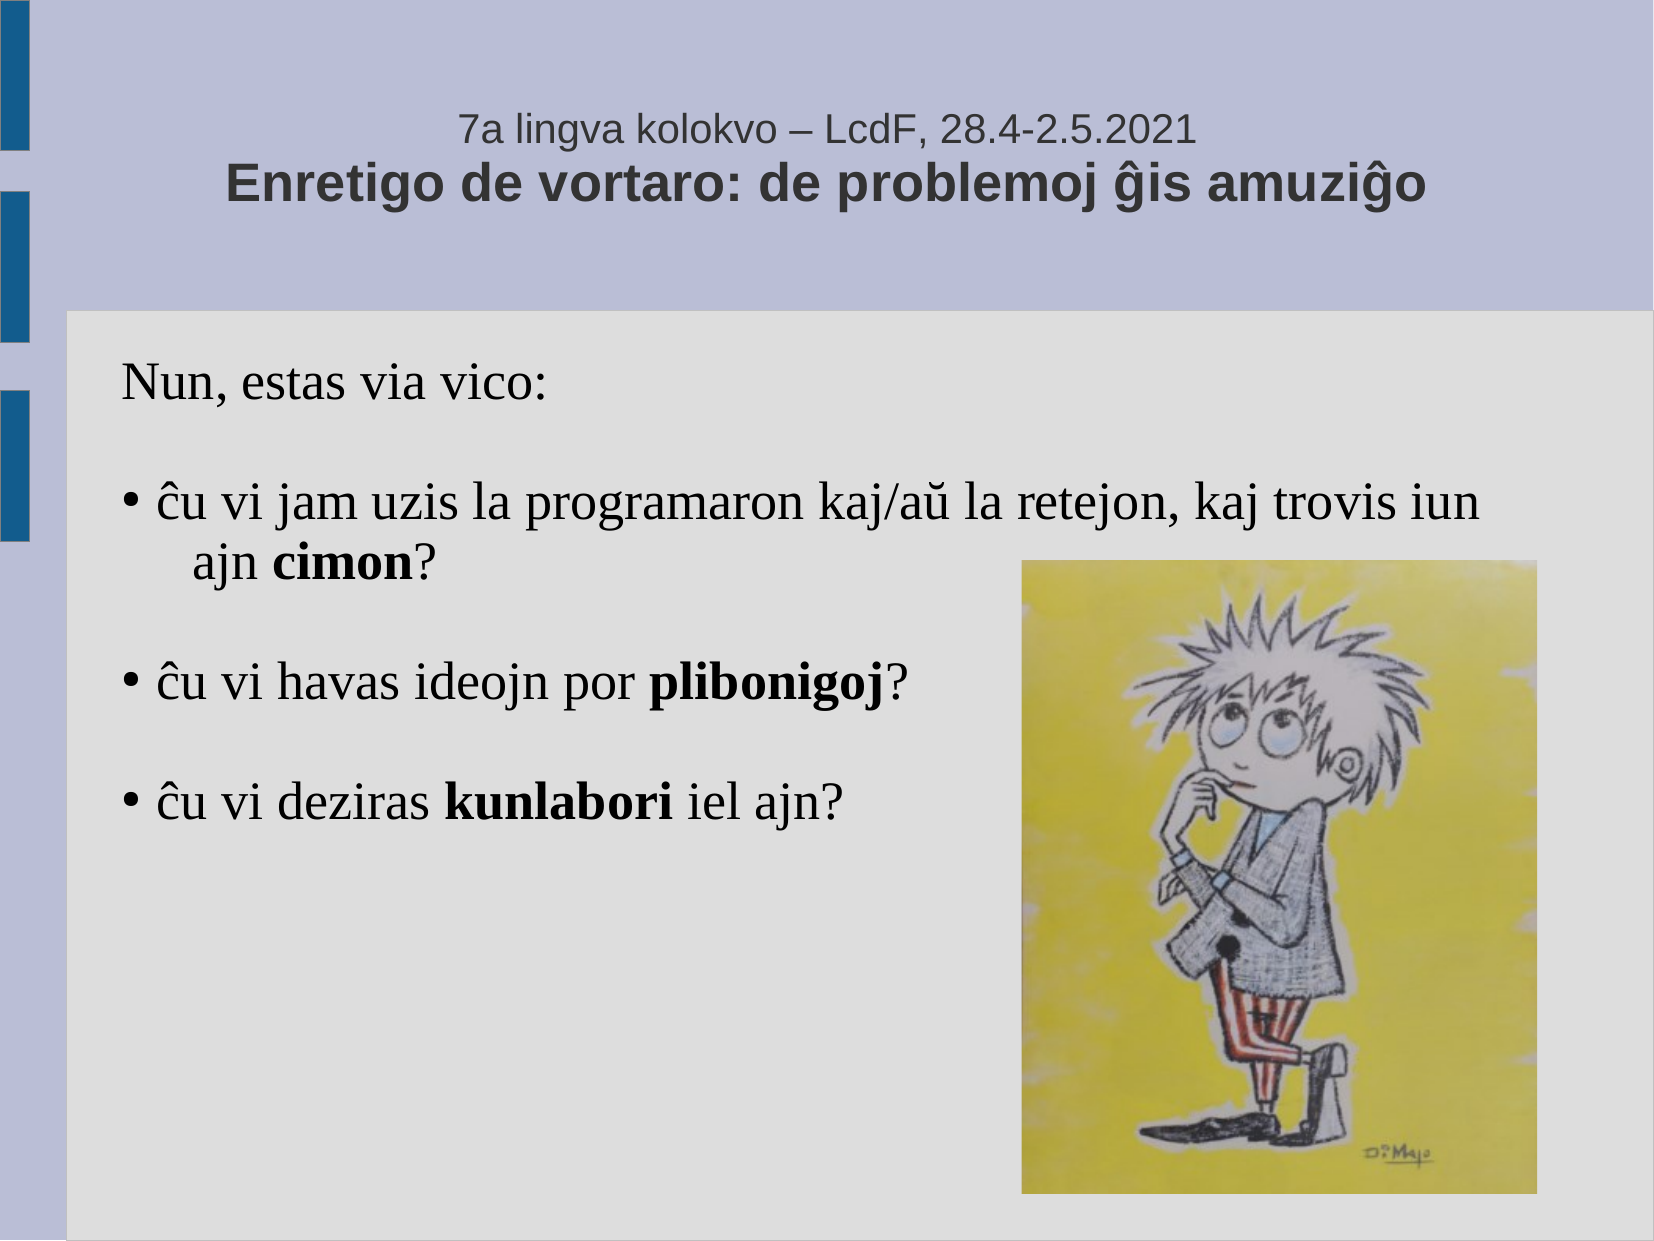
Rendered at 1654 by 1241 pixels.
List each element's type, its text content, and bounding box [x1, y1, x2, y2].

picture [1021, 560, 1538, 1194]
title 7a lingva kolokvo – LcdF, 28.4-2.5.2021 Enretigo de vortaro: de problemoj ĝis amuziĝo [121, 55, 1534, 263]
subtitle Nun, estas via vico: ĉu vi jam uzis la programaron kaj/aŭ la retejon, kaj trovis iun ajn cimon? ĉu vi havas ideojn por plibonigoj? ĉu vi deziras kunlabori iel ajn? [121, 345, 1534, 1197]
